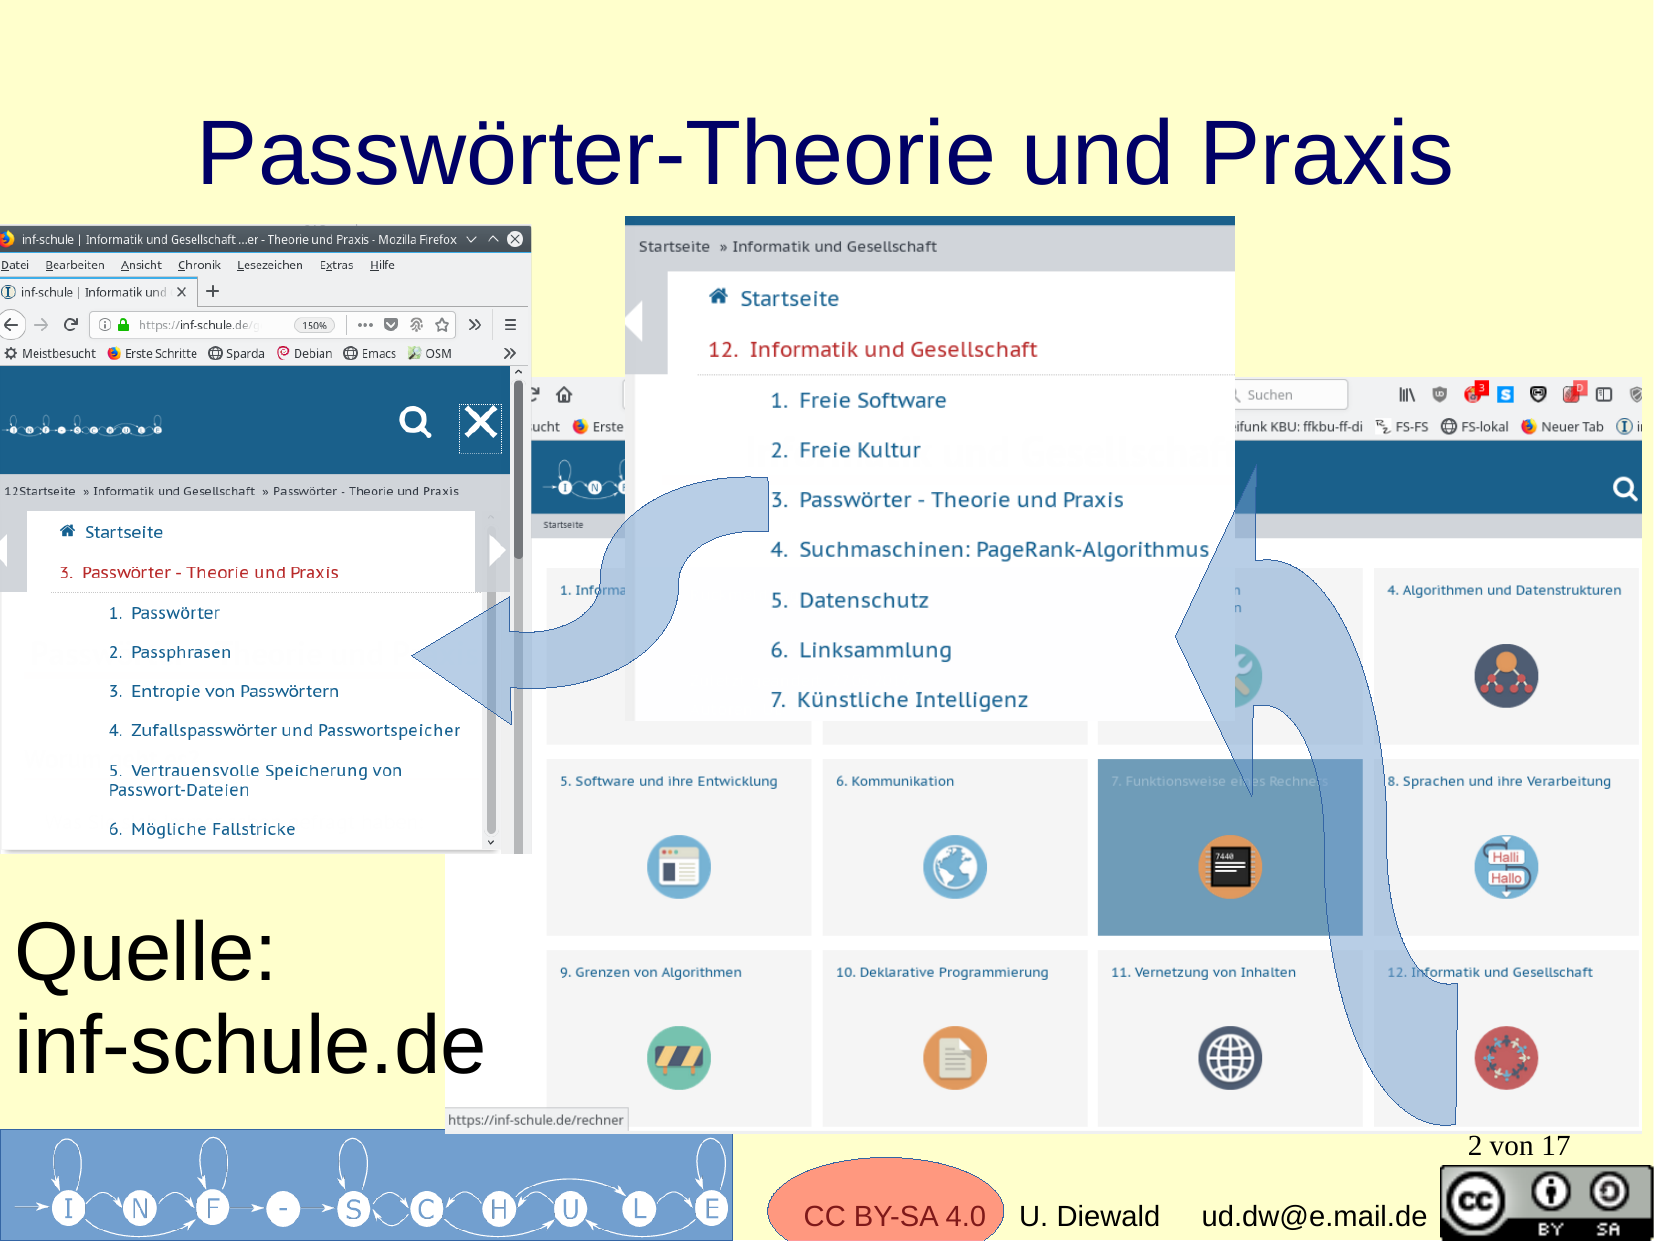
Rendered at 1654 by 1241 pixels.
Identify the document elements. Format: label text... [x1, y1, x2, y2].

picture [1440, 1165, 1654, 1241]
text_box [1175, 464, 1458, 1126]
title Passwörter-Theorie und Praxis [82, 49, 1571, 257]
text_box [411, 476, 769, 725]
picture [0, 216, 1642, 1240]
text_box [767, 1157, 1004, 1241]
text_box Quelle: inf-schule.de [0, 897, 792, 1099]
